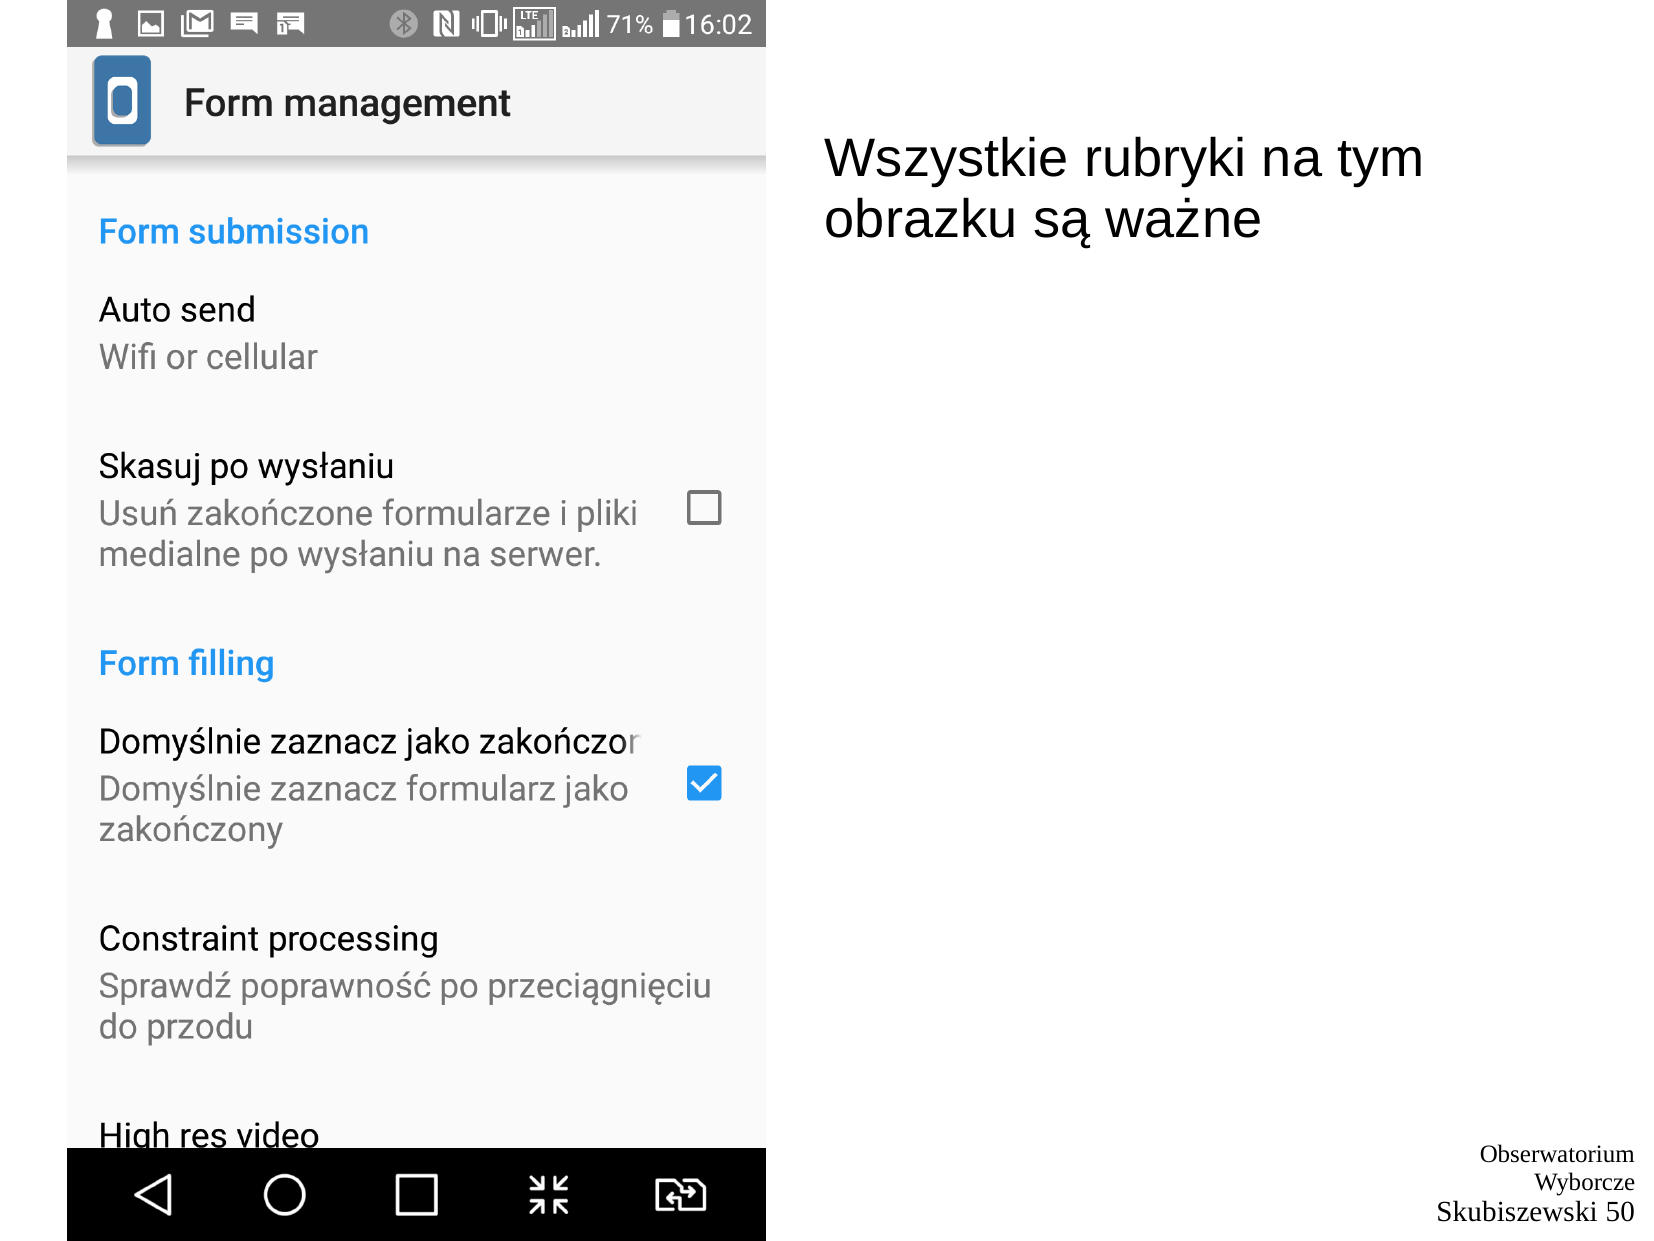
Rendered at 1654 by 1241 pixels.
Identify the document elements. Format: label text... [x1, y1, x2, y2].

picture [67, 0, 766, 1241]
text_box Wszystkie rubryki na tym obrazku są ważne [810, 120, 1561, 1071]
